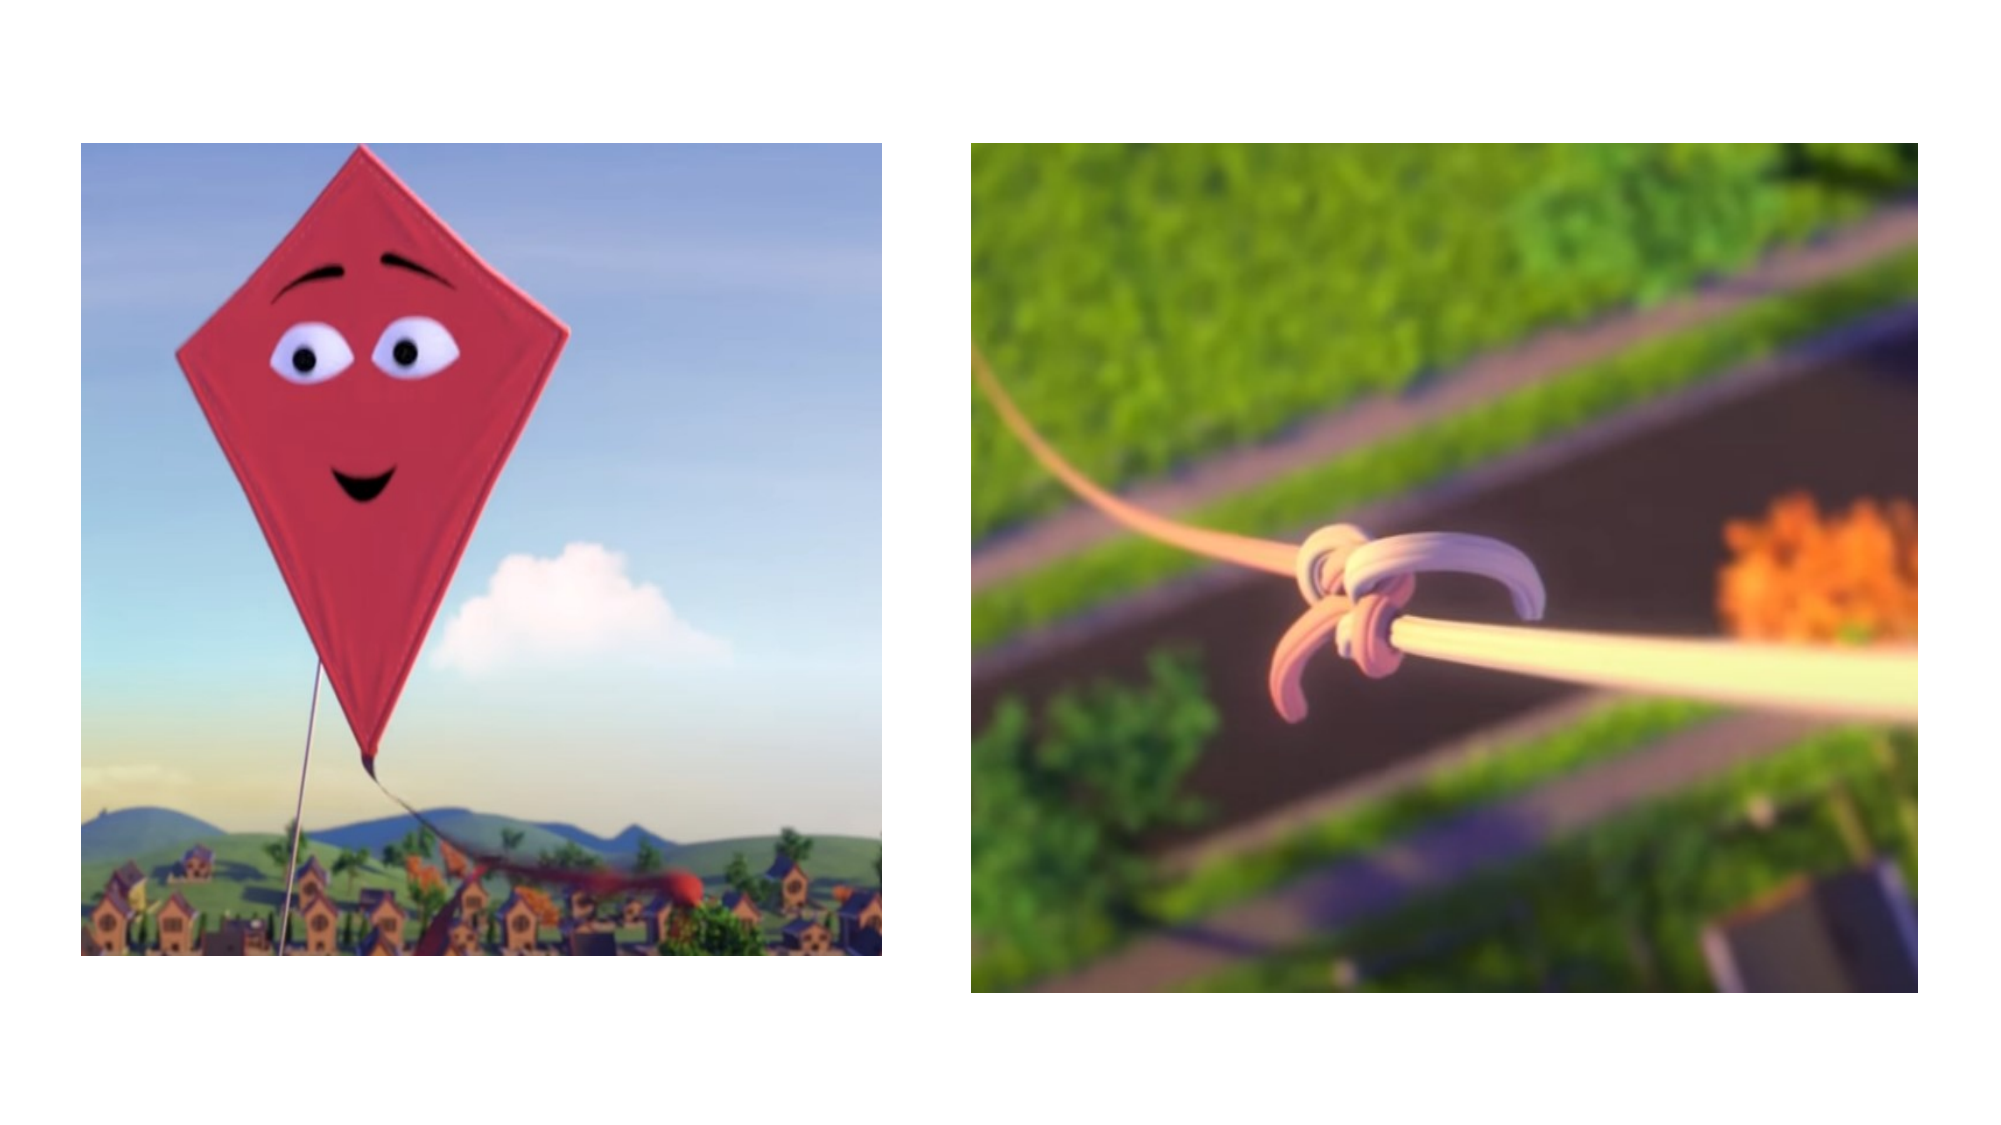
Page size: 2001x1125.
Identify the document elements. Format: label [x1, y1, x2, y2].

picture [81, 143, 882, 956]
picture [971, 143, 1918, 993]
